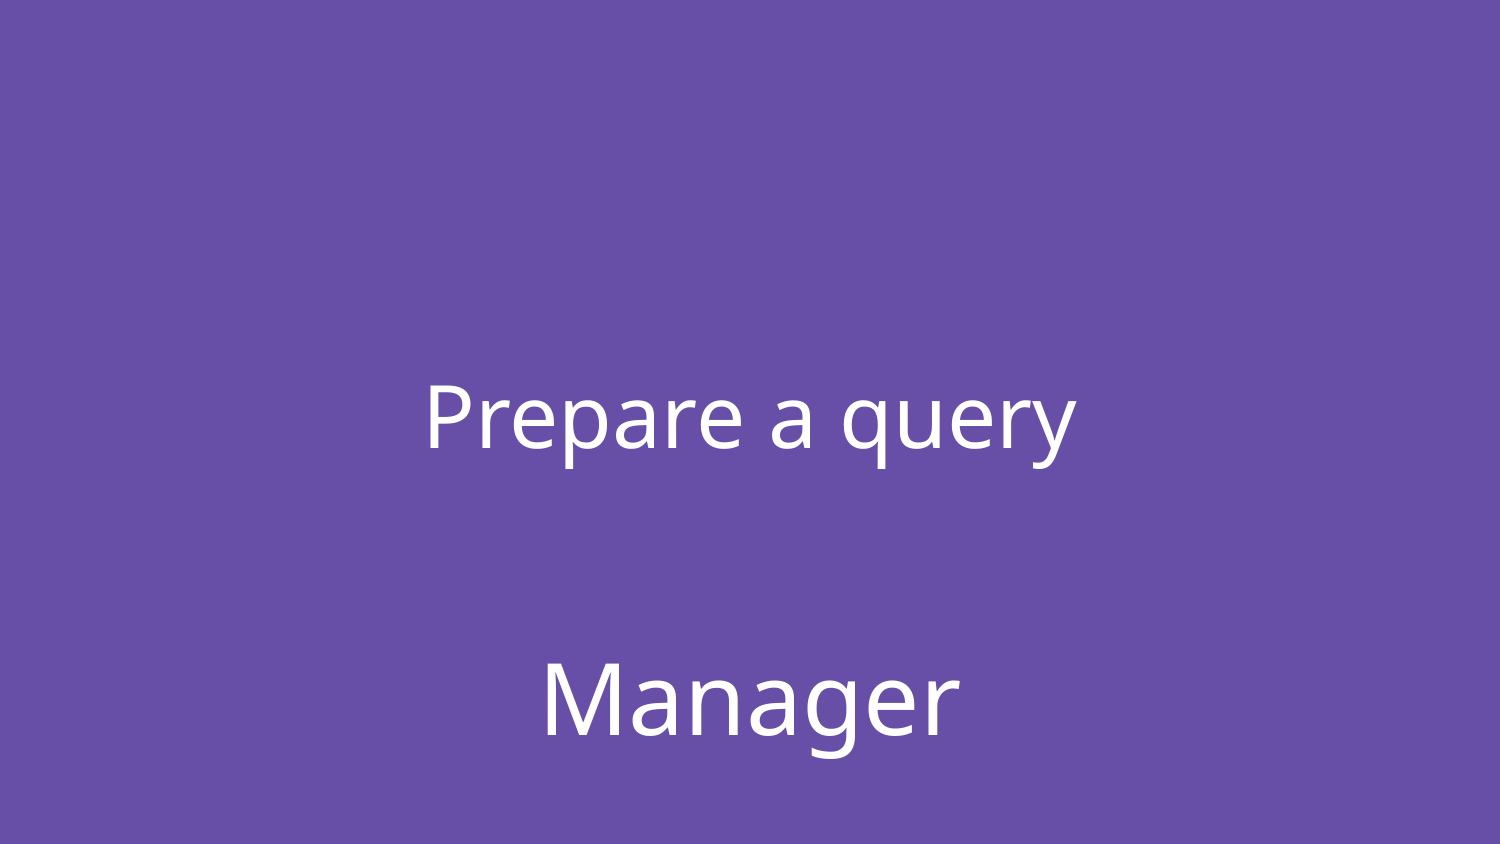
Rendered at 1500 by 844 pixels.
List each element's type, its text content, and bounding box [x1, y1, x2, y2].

text_box Manager [75, 568, 1425, 771]
title Prepare a query [75, 58, 1425, 568]
